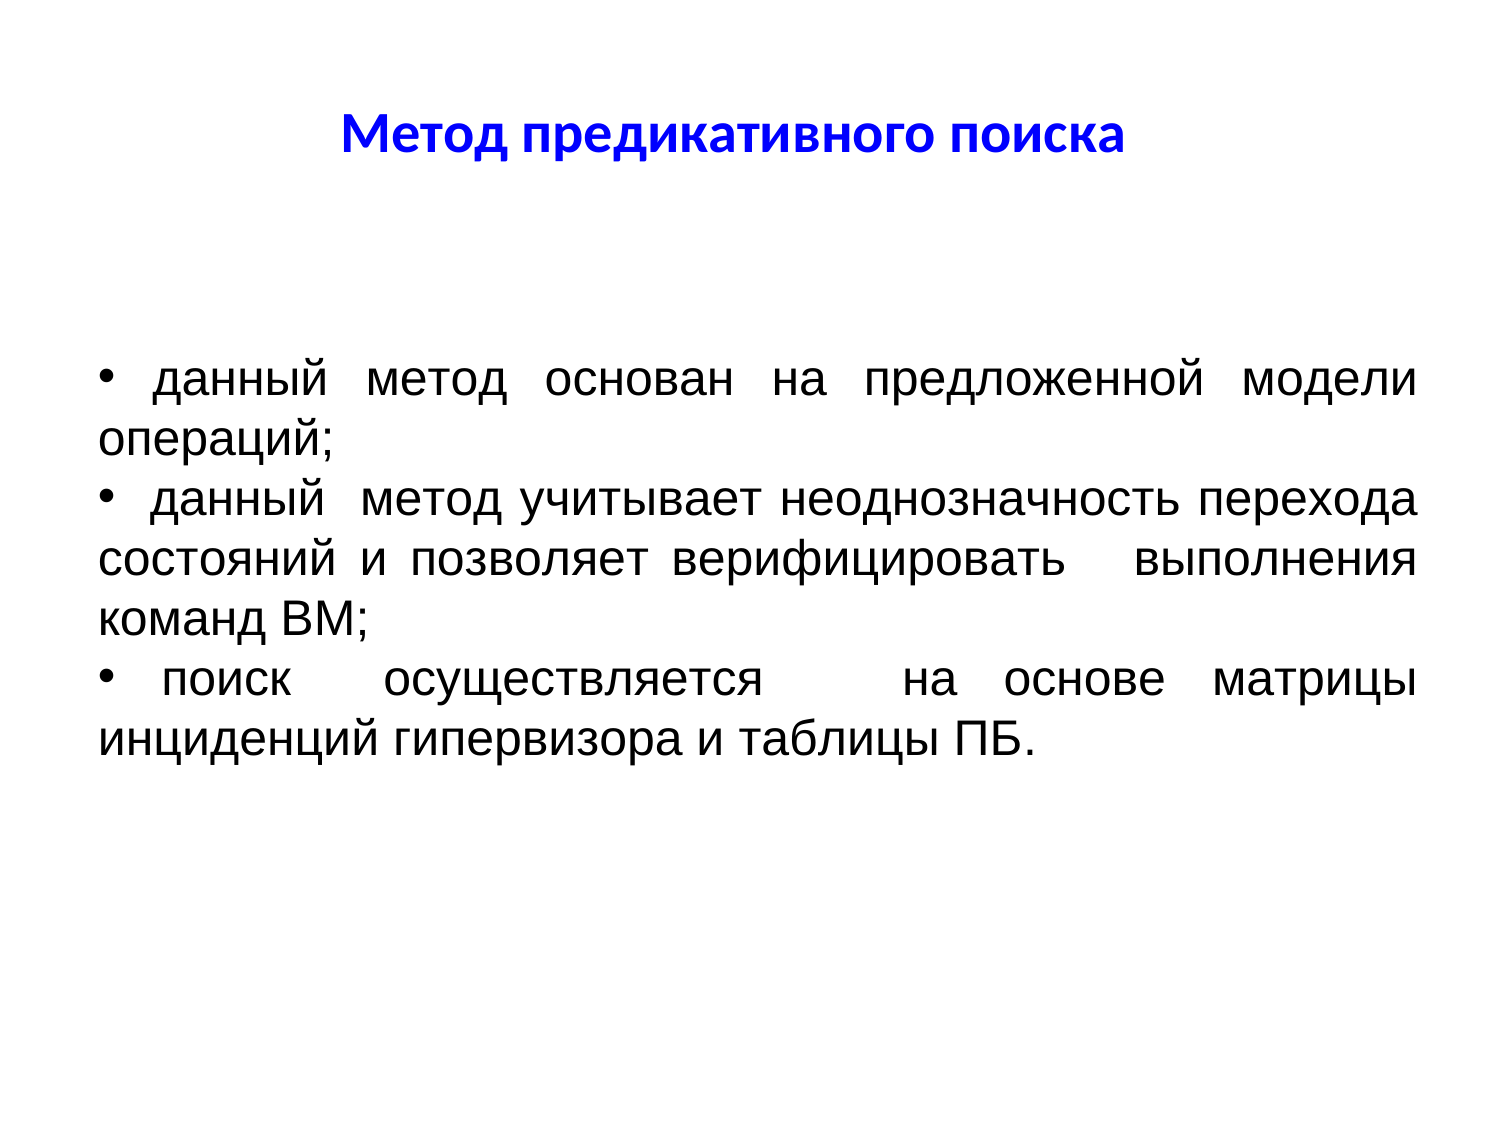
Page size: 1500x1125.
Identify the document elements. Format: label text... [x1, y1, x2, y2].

text_box данный метод основан на предложенной модели операций; данный метод учитывает неоднозначность перехода состояний и позволяет верифицировать выполнения команд ВМ; поиск осуществляется на основе матрицы инциденций гипервизора и таблицы ПБ. [83, 338, 1434, 1081]
text_box Метод предикативного поиска [64, 90, 1415, 278]
